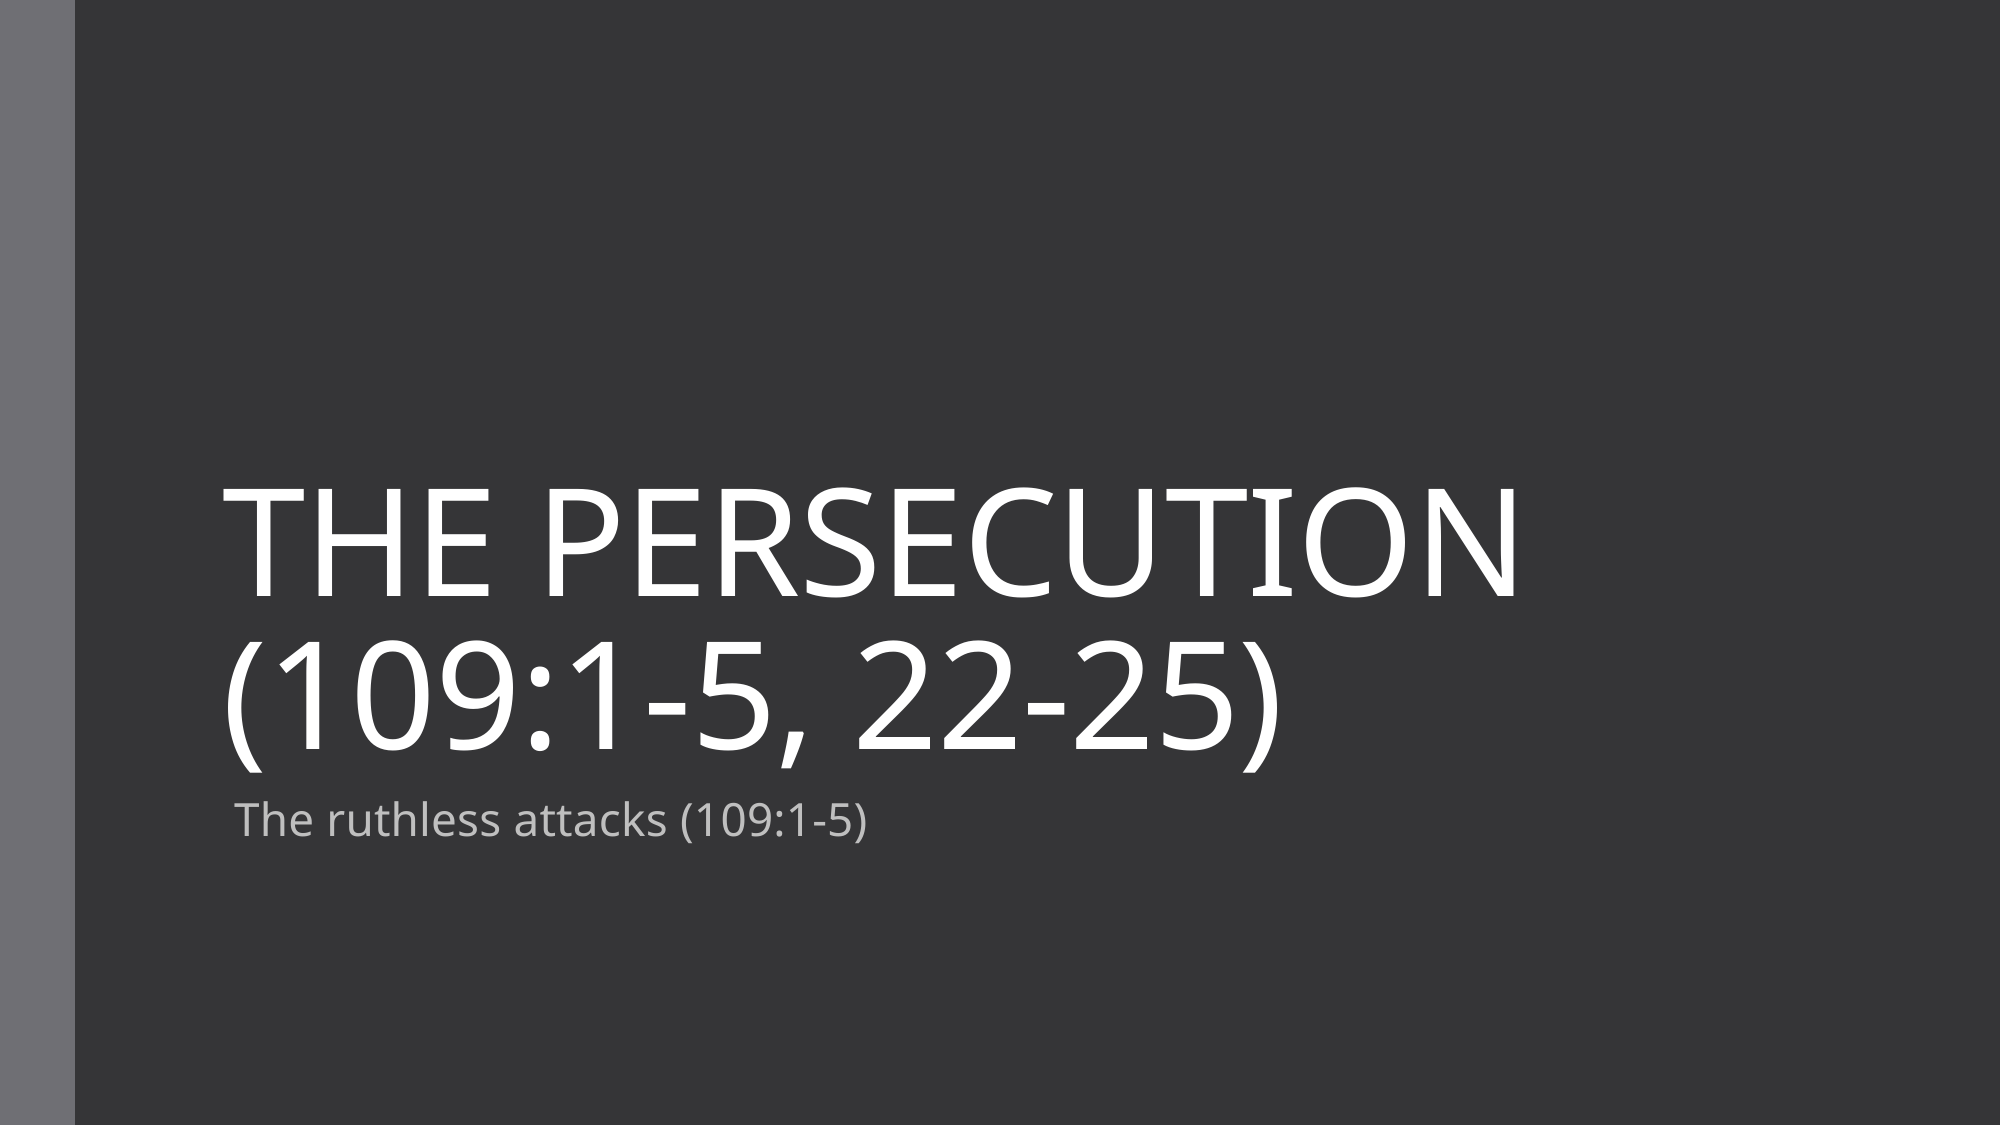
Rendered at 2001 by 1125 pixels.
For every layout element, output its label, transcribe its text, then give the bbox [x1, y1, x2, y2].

subtitle The ruthless attacks (109:1-5) [206, 787, 1752, 1066]
title THE PERSECUTION (109:1-5, 22-25) [206, 124, 1752, 787]
